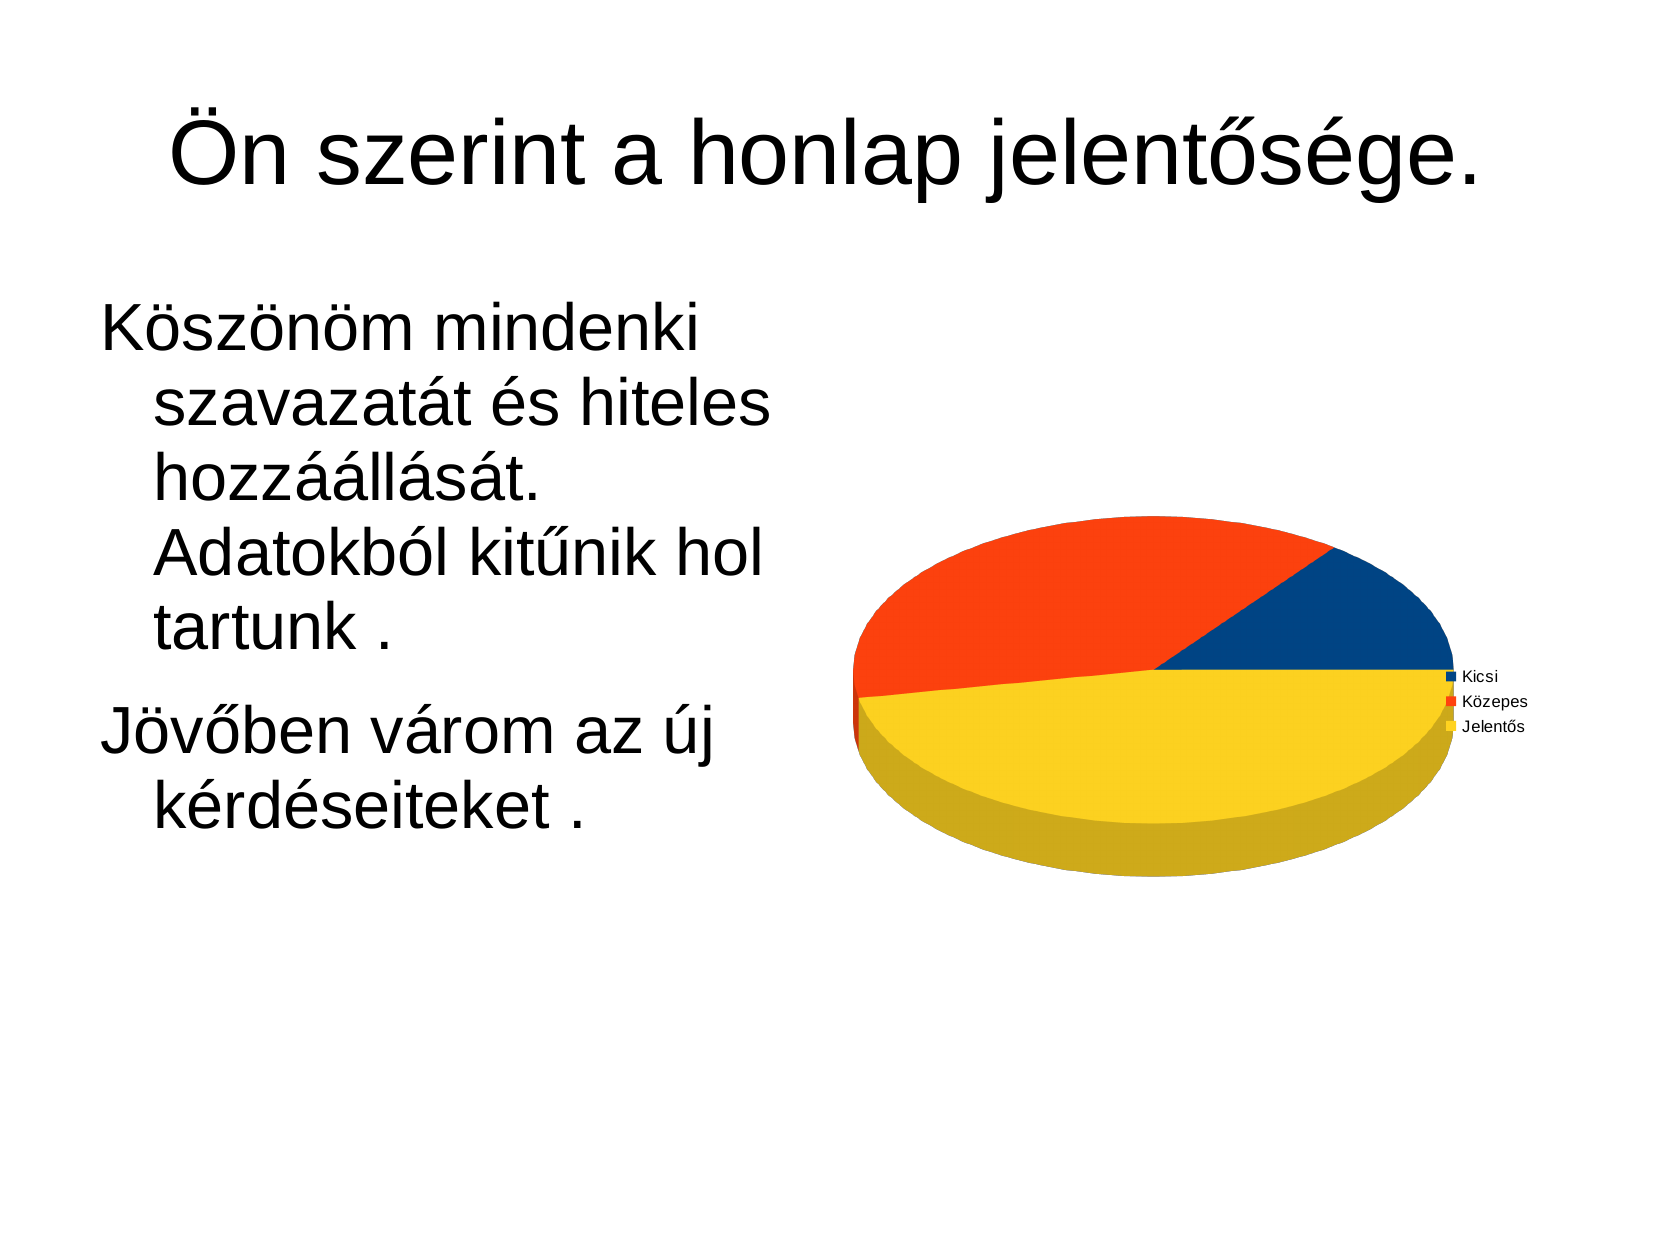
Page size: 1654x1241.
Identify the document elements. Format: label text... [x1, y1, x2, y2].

list Köszönöm mindenki szavazatát és hiteles hozzáállását. Adatokból kitűnik hol tartunk . Jövőben várom az új kérdéseiteket . [82, 290, 809, 1109]
title Ön szerint a honlap jelentősége. [82, 49, 1571, 257]
chart [838, 295, 1565, 1114]
